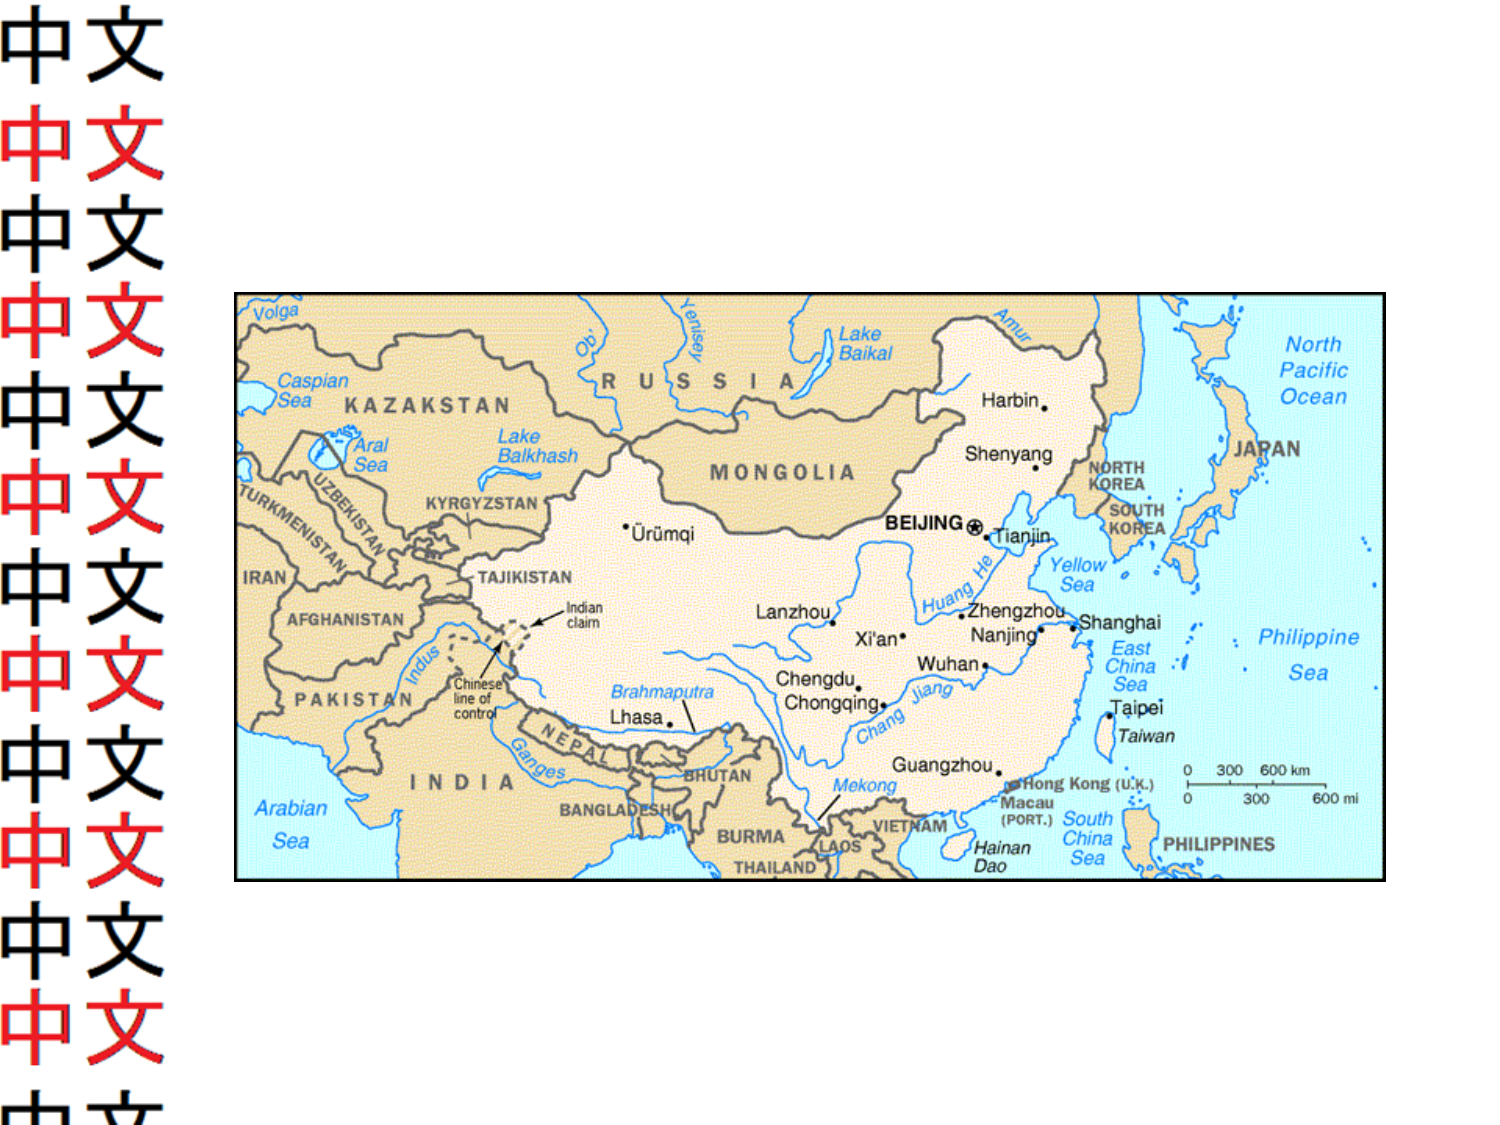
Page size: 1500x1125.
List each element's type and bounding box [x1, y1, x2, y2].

picture [234, 292, 1386, 882]
picture [0, 0, 186, 1125]
